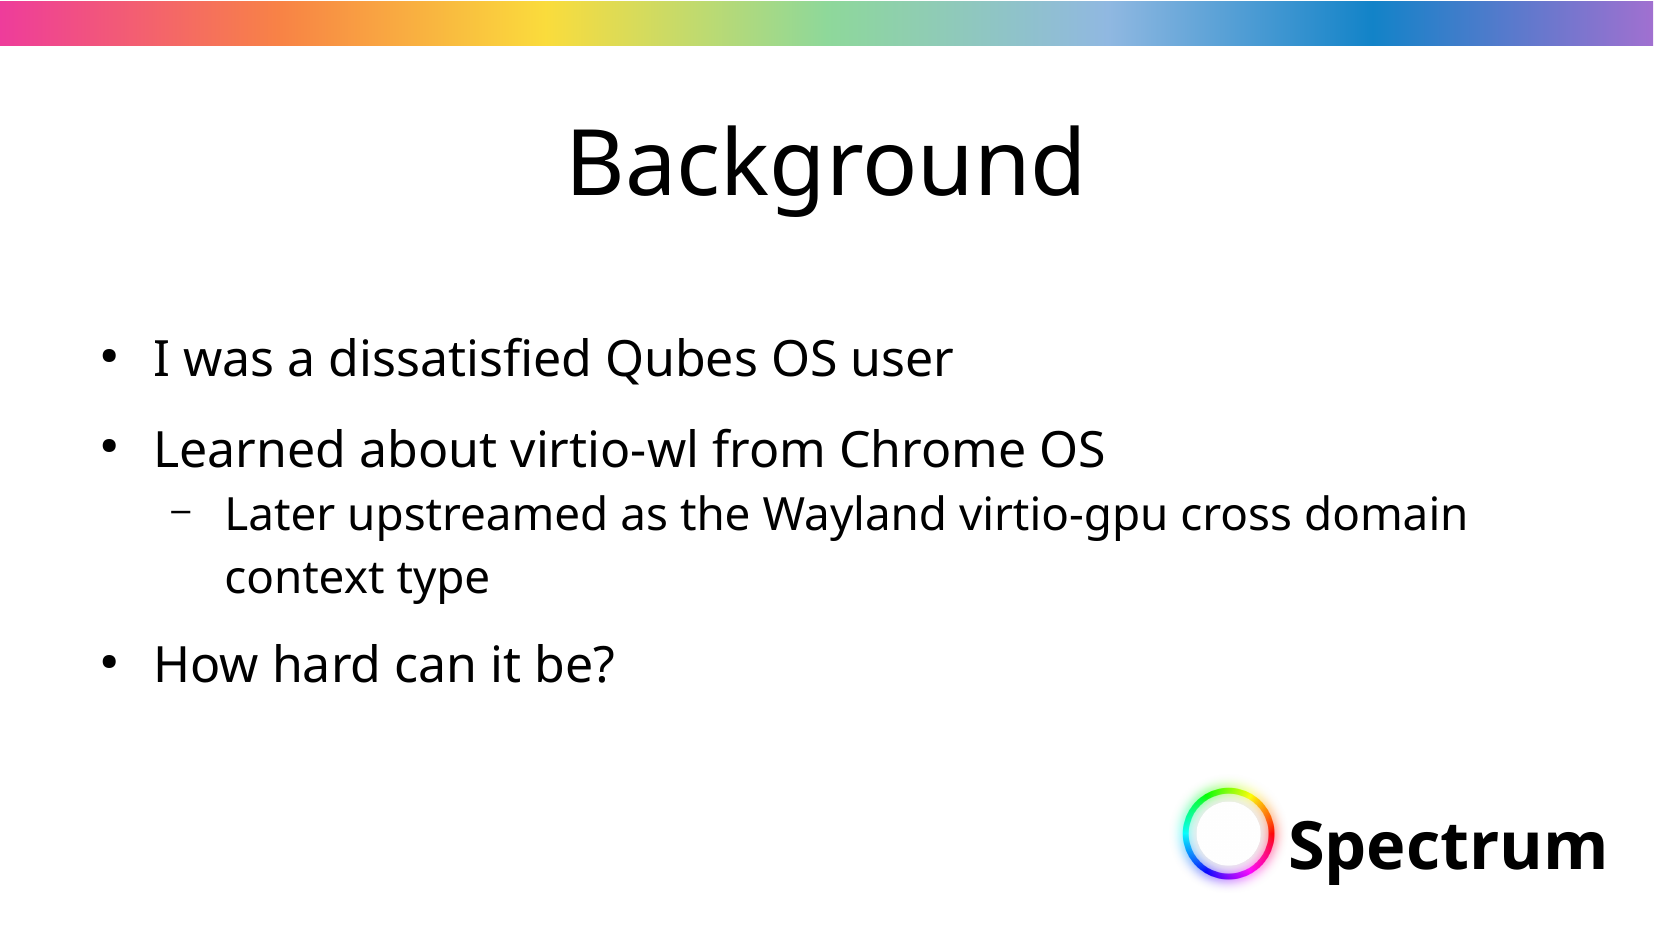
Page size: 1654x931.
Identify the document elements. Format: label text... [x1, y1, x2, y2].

picture [1169, 774, 1288, 893]
title Background [82, 82, 1571, 238]
list I was a dissatisfied Qubes OS user Learned about virtio-wl from Chrome OS Later upstreamed as the Wayland virtio-gpu cross domain context type How hard can it be? [82, 263, 1571, 758]
